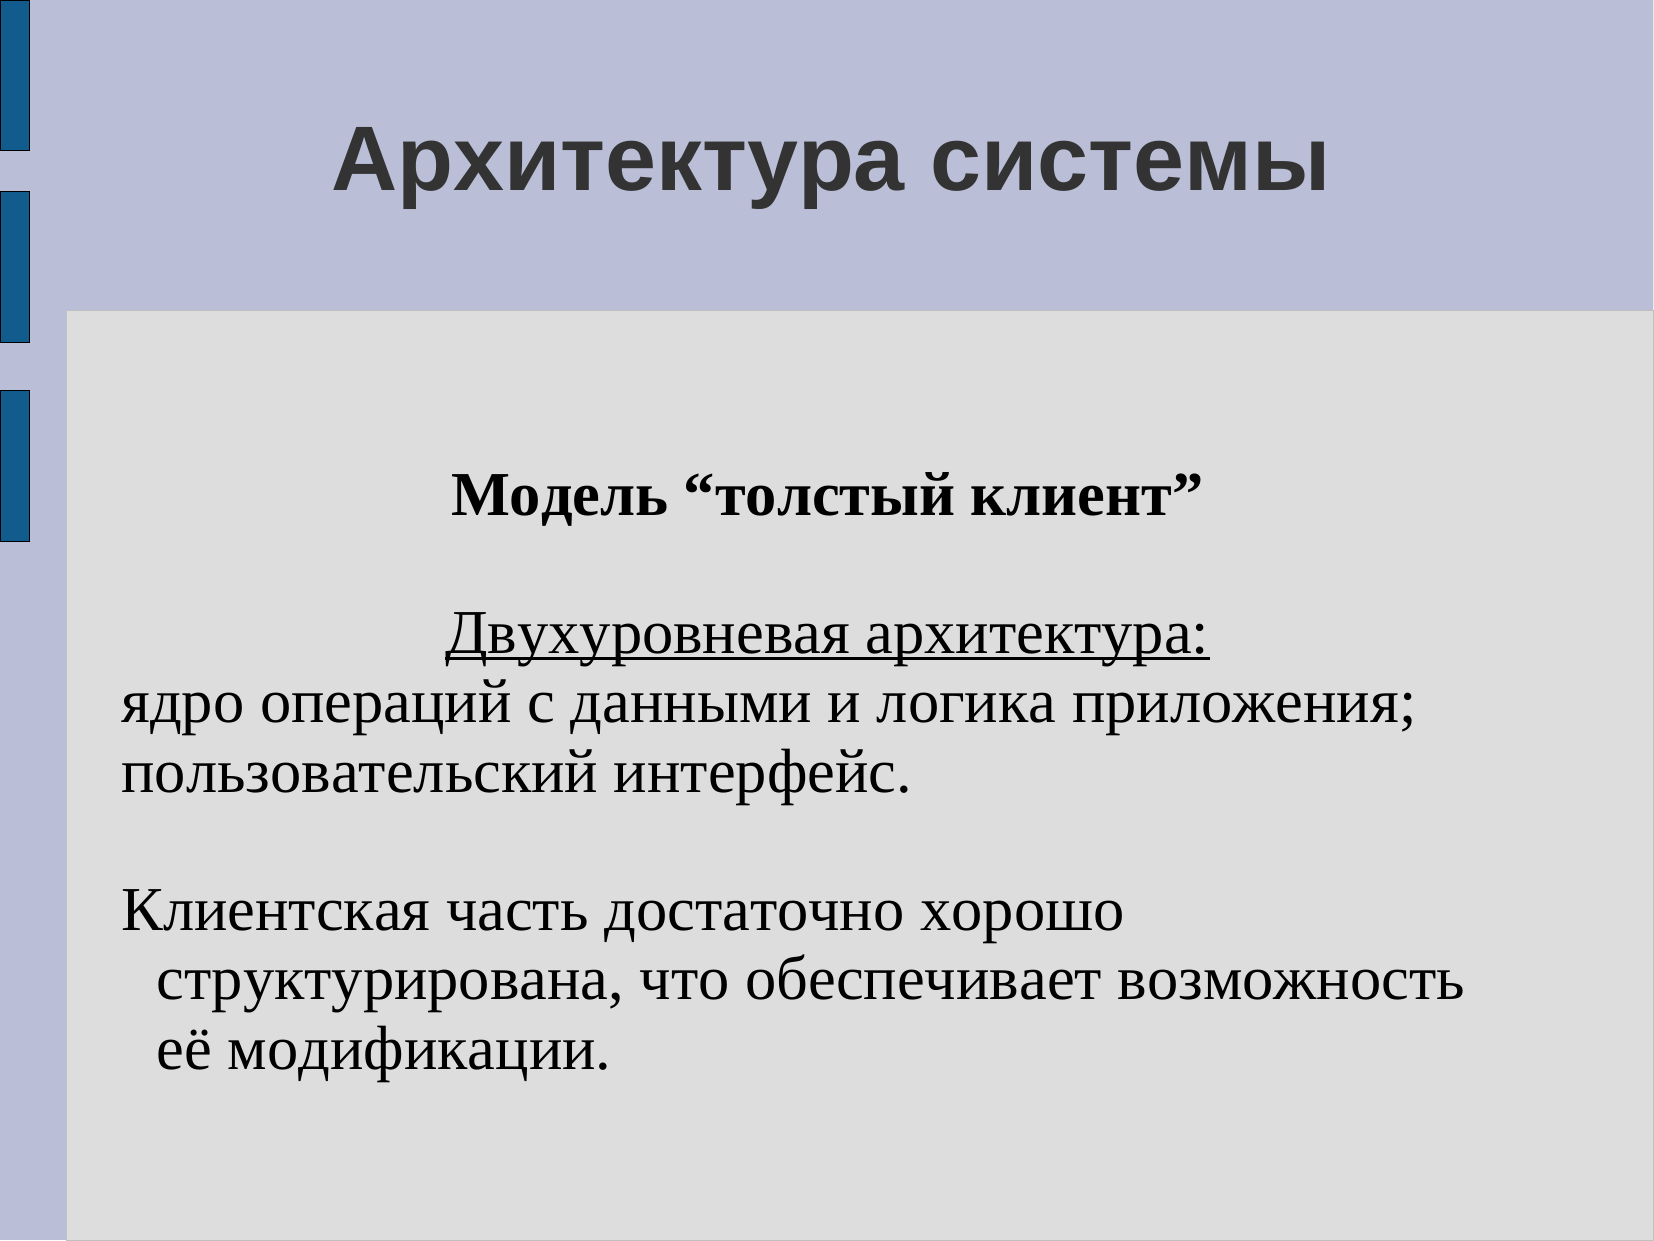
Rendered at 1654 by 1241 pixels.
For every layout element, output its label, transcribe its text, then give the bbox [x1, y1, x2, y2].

subtitle Модель “толстый клиент” Двухуровневая архитектура: ядро операций с данными и логика приложения; пользовательский интерфейс. Клиентская часть достаточно хорошо структурирована, что обеспечивает возможность её модификации. [121, 374, 1534, 1237]
title Архитектура системы [125, 55, 1538, 263]
